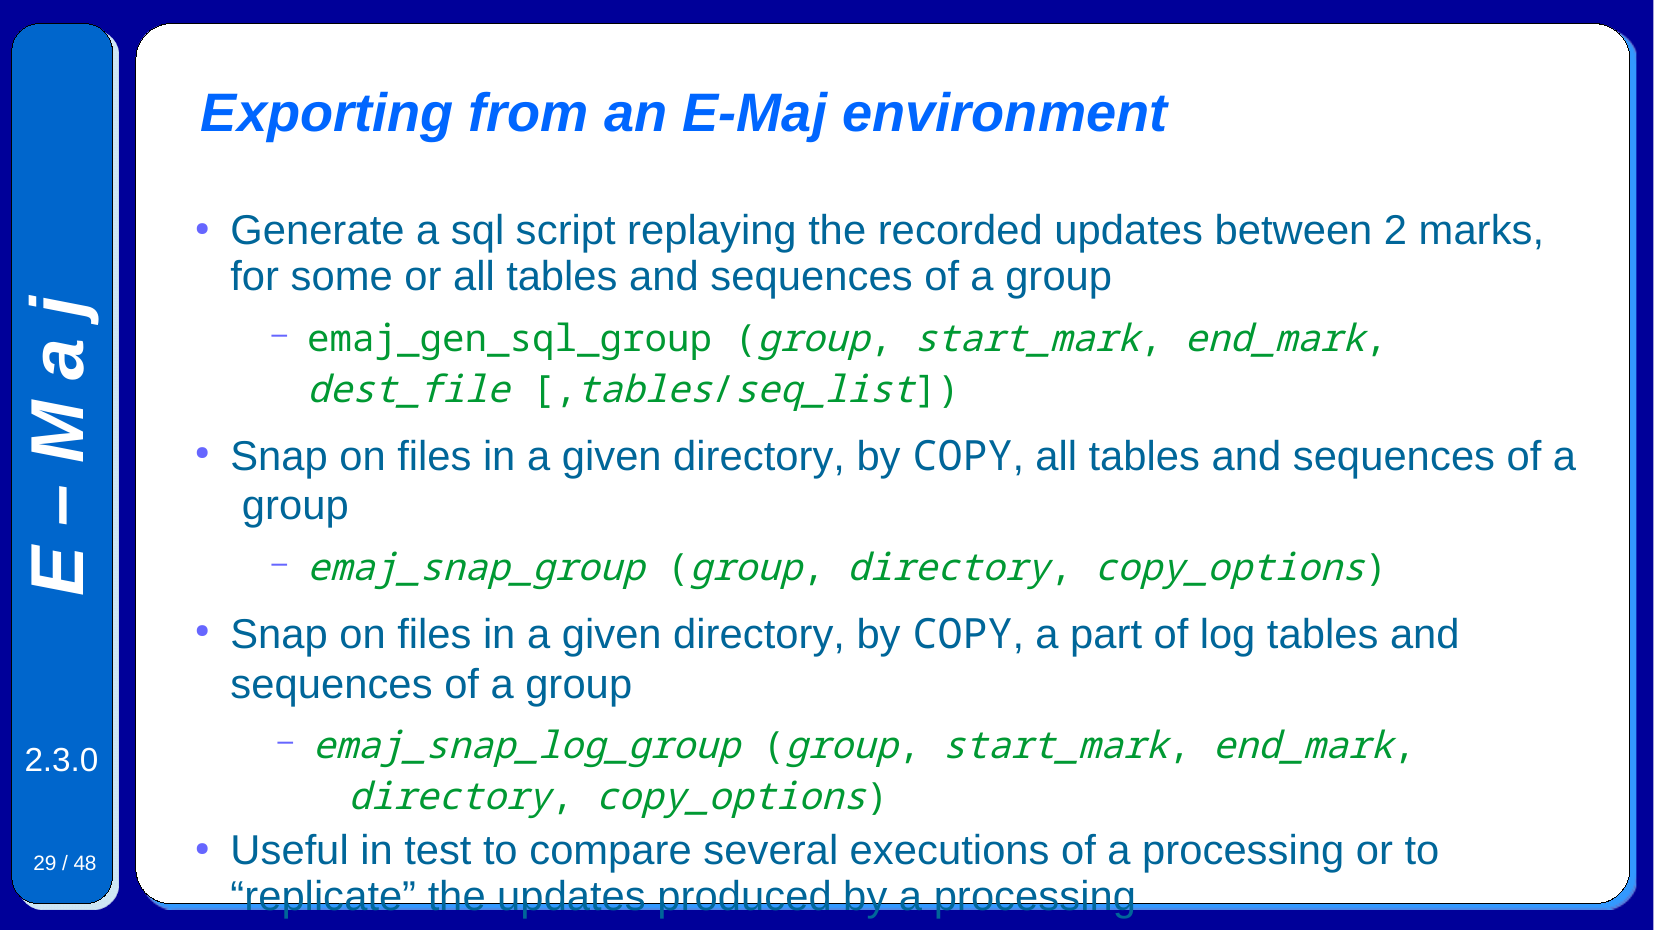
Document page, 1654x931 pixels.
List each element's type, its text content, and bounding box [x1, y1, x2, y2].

list Generate a sql script replaying the recorded updates between 2 marks, for some or all tables and sequences of a group emaj_gen_sql_group (group, start_mark, end_mark, dest_file [,tables/seq_list]) Snap on files in a given directory, by COPY, all tables and sequences of a group emaj_snap_group (group, directory, copy_options) Snap on files in a given directory, by COPY, a part of log tables and sequences of a group emaj_snap_log_group (group, start_mark, end_mark, directory, copy_options) Useful in test to compare several executions of a processing or to “replicate” the updates produced by a processing [177, 206, 1587, 881]
title Exporting from an E-Maj environment [200, 34, 1575, 191]
